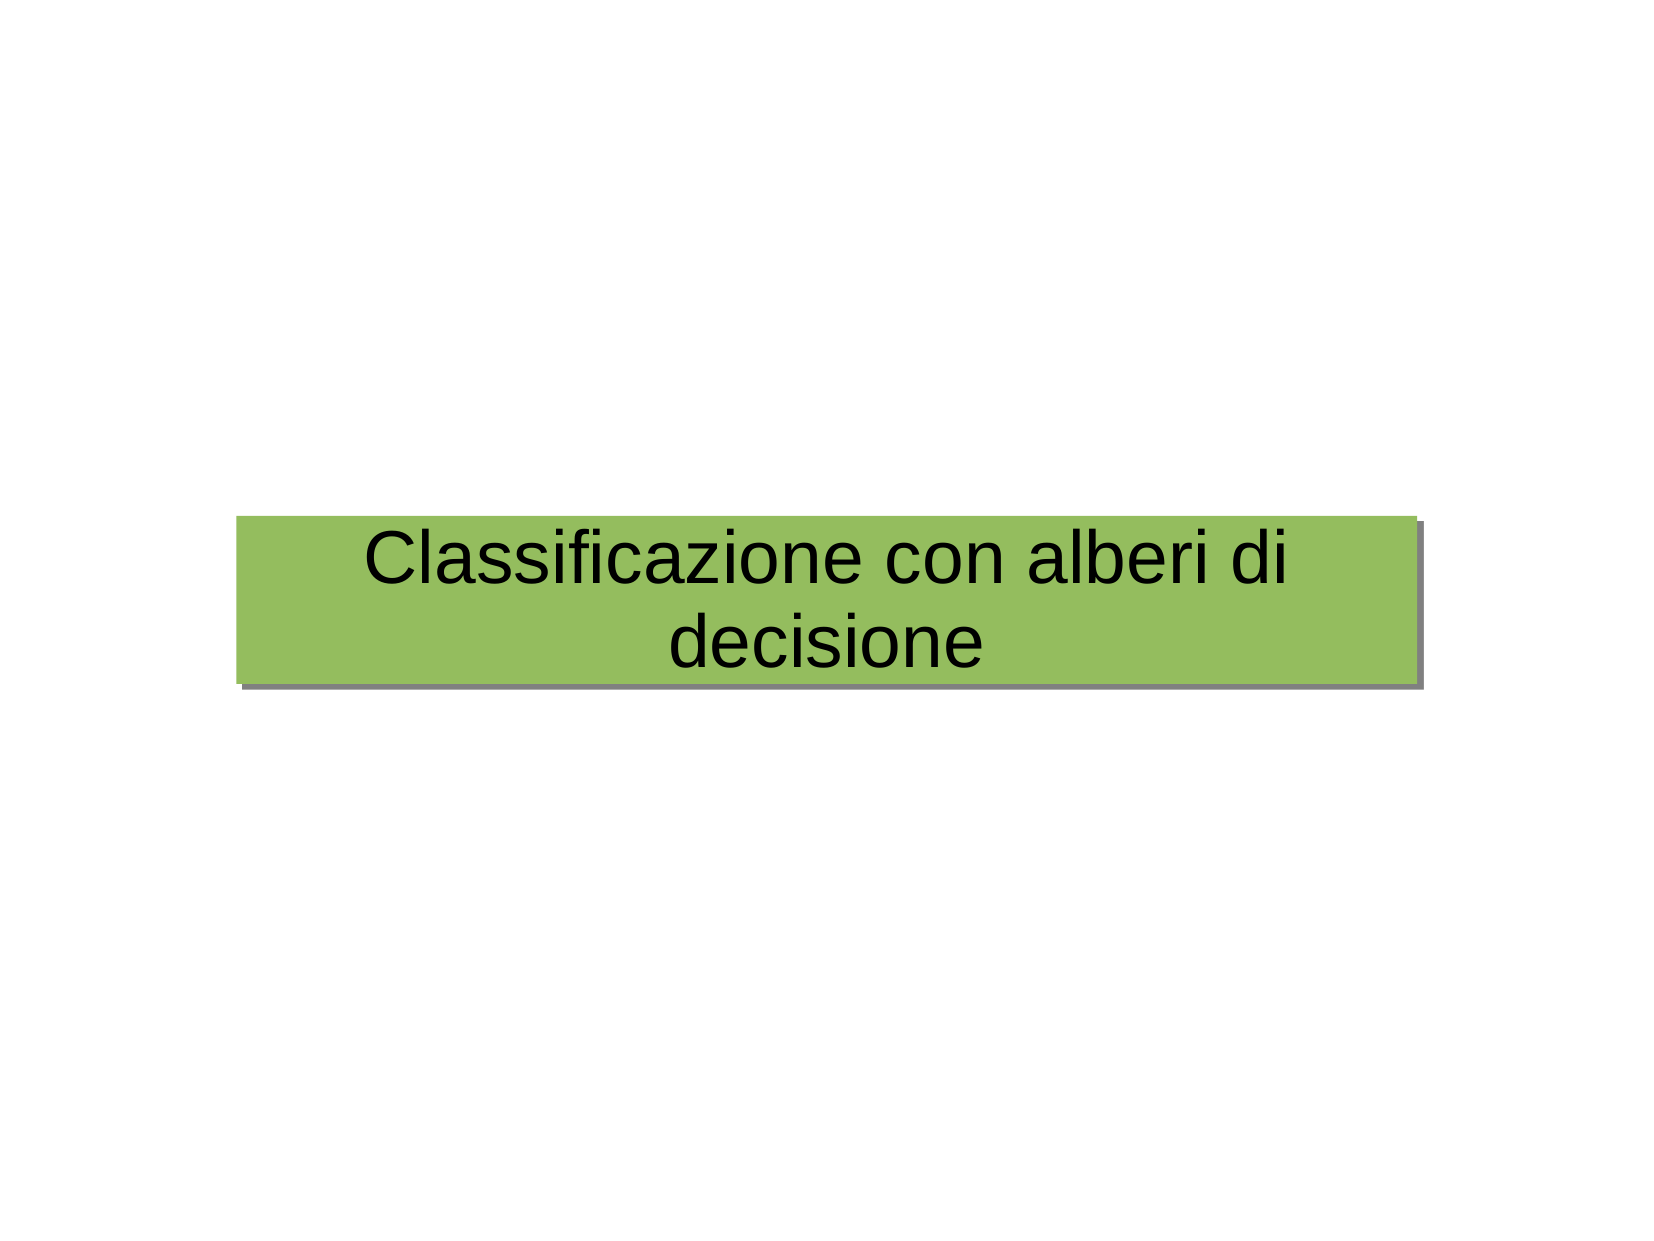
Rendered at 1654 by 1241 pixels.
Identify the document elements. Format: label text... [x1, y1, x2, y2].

text_box Classificazione con alberi di decisione [236, 515, 1418, 684]
